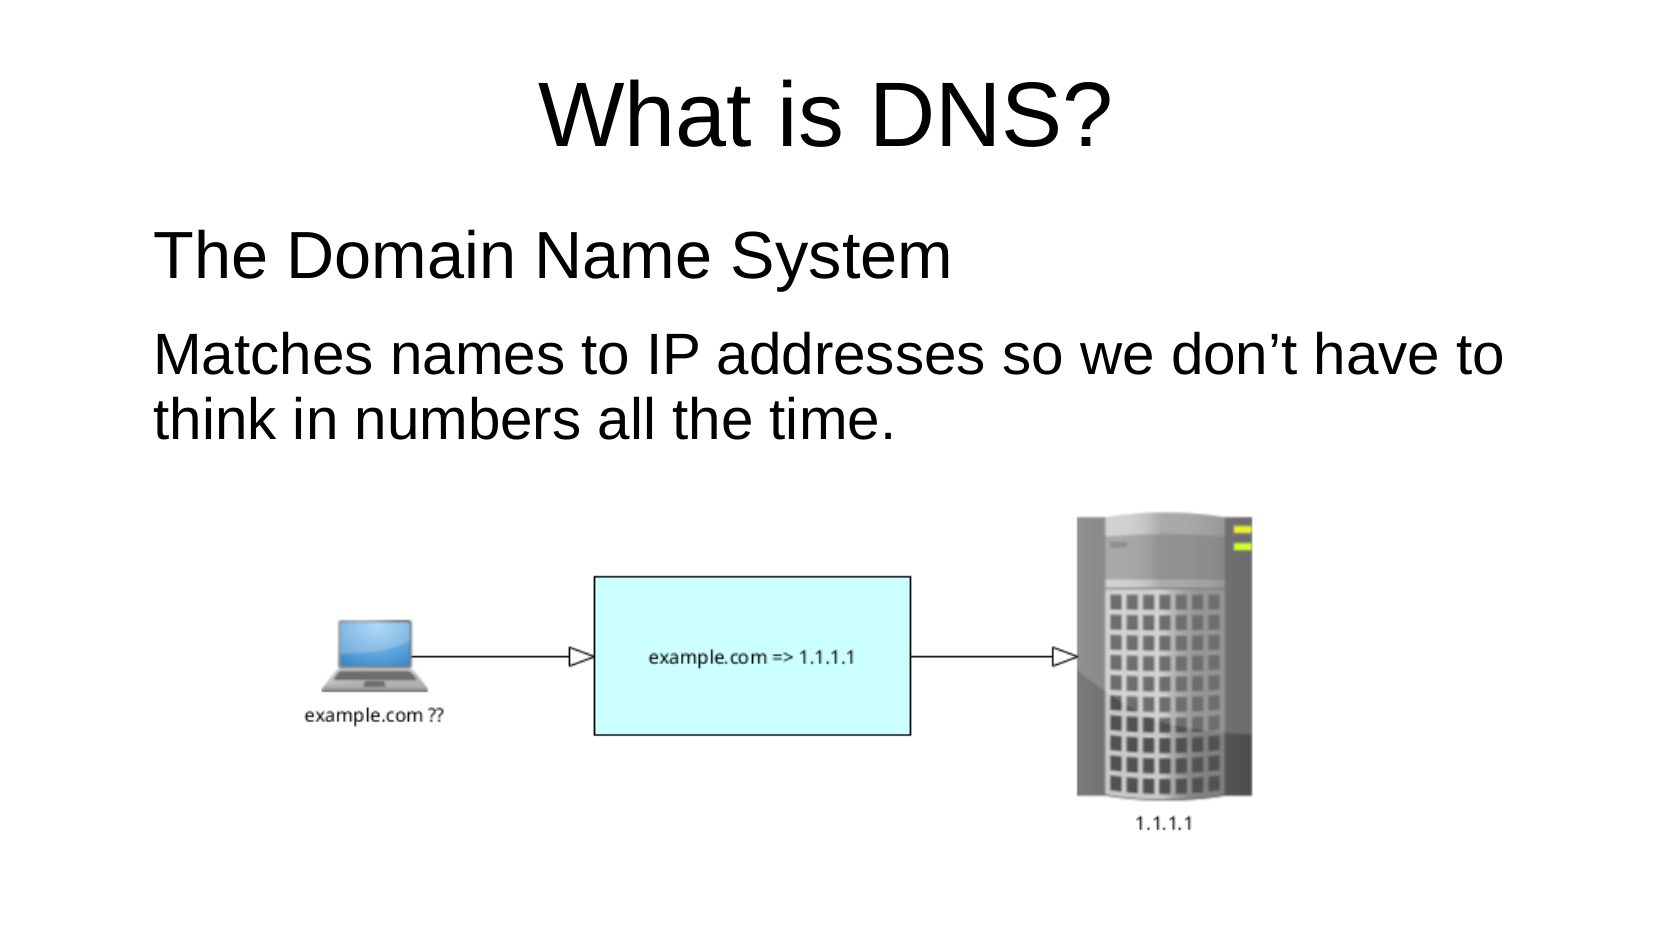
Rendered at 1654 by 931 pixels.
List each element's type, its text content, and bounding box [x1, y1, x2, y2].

picture [278, 487, 1276, 863]
title What is DNS? [82, 37, 1571, 193]
list The Domain Name System Matches names to IP addresses so we don’t have to think in numbers all the time. [82, 217, 1571, 488]
